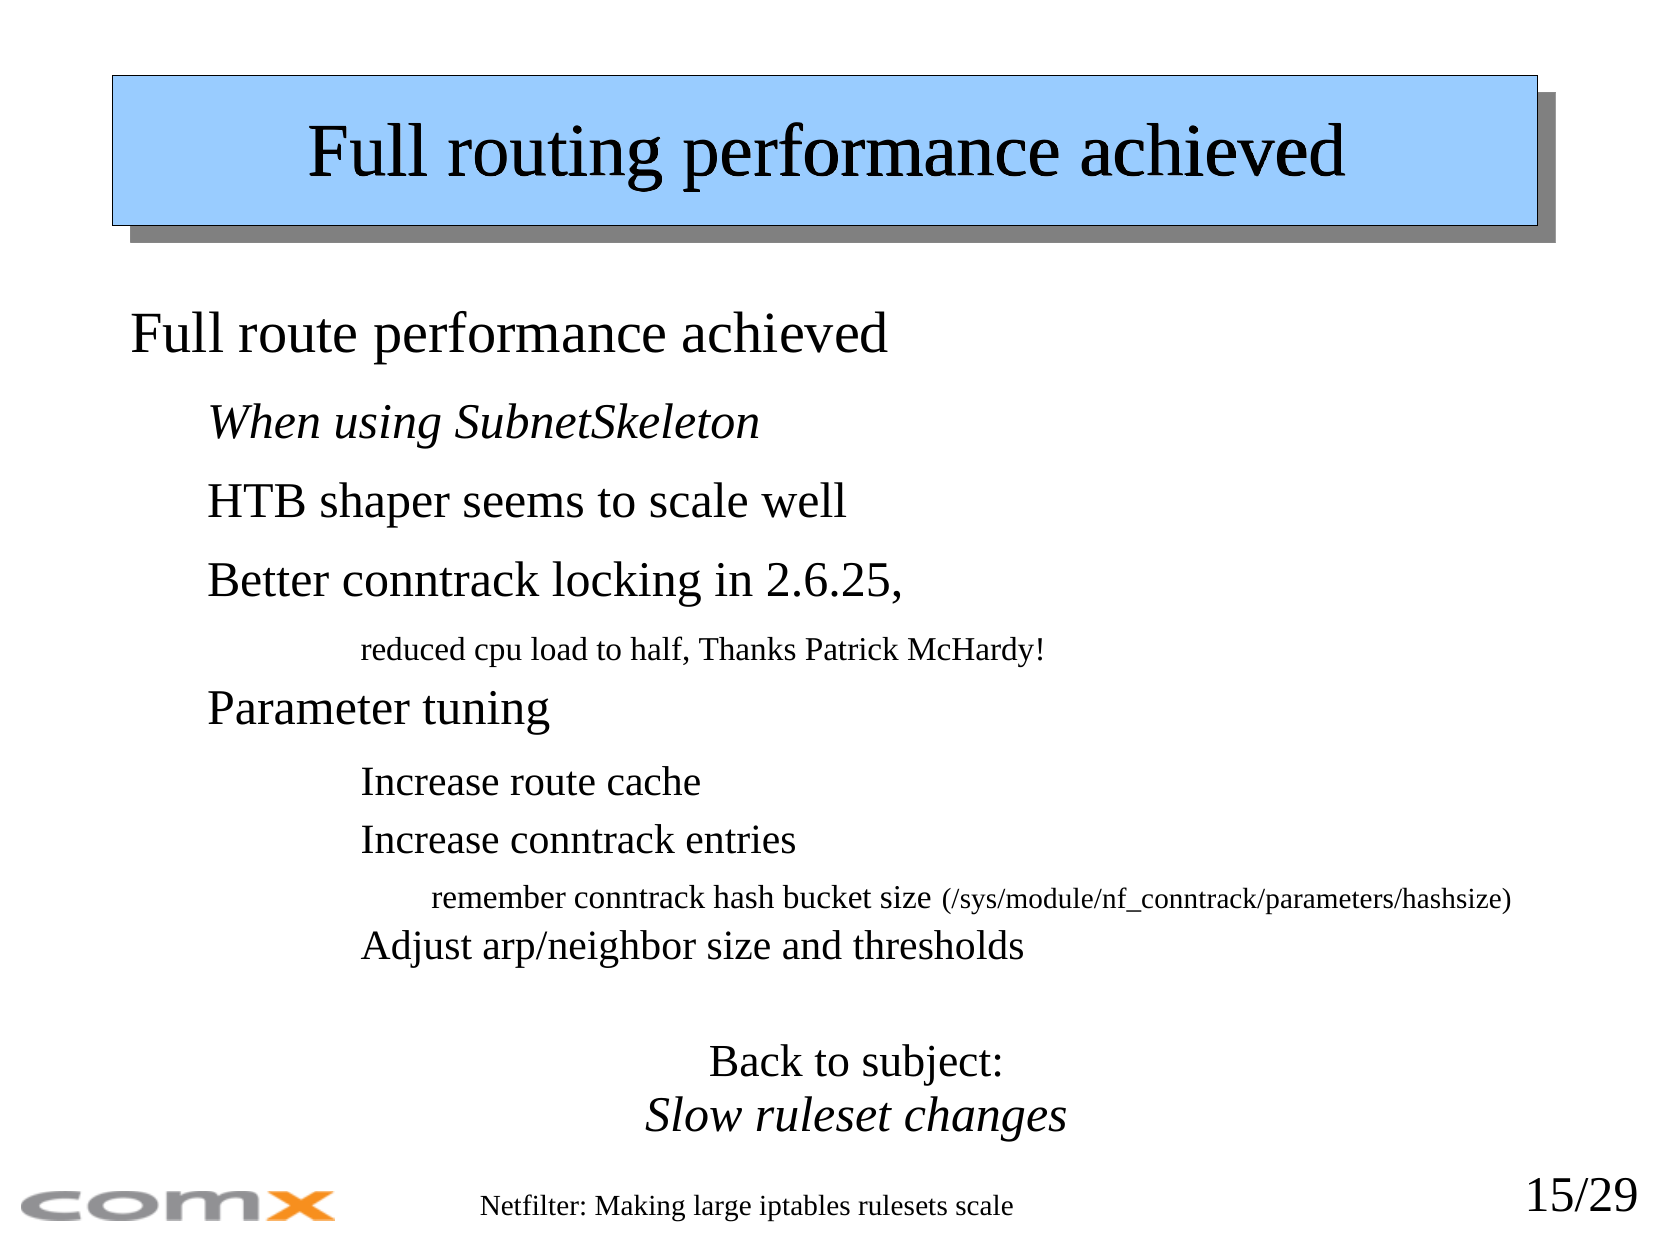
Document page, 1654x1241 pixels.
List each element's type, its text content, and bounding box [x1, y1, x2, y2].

picture [21, 1191, 335, 1221]
text_box Back to subject: Slow ruleset changes [550, 1020, 1163, 1163]
list Full route performance achieved When using SubnetSkeleton HTB shaper seems to scale well Better conntrack locking in 2.6.25, reduced cpu load to half, Thanks Patrick McHardy! Parameter tuning Increase route cache Increase conntrack entries remember conntrack hash bucket size (/sys/module/nf_conntrack/parameters/hashsize) Adjust arp/neighbor size and thresholds [112, 300, 1613, 1028]
title Full routing performance achieved [116, 90, 1538, 211]
